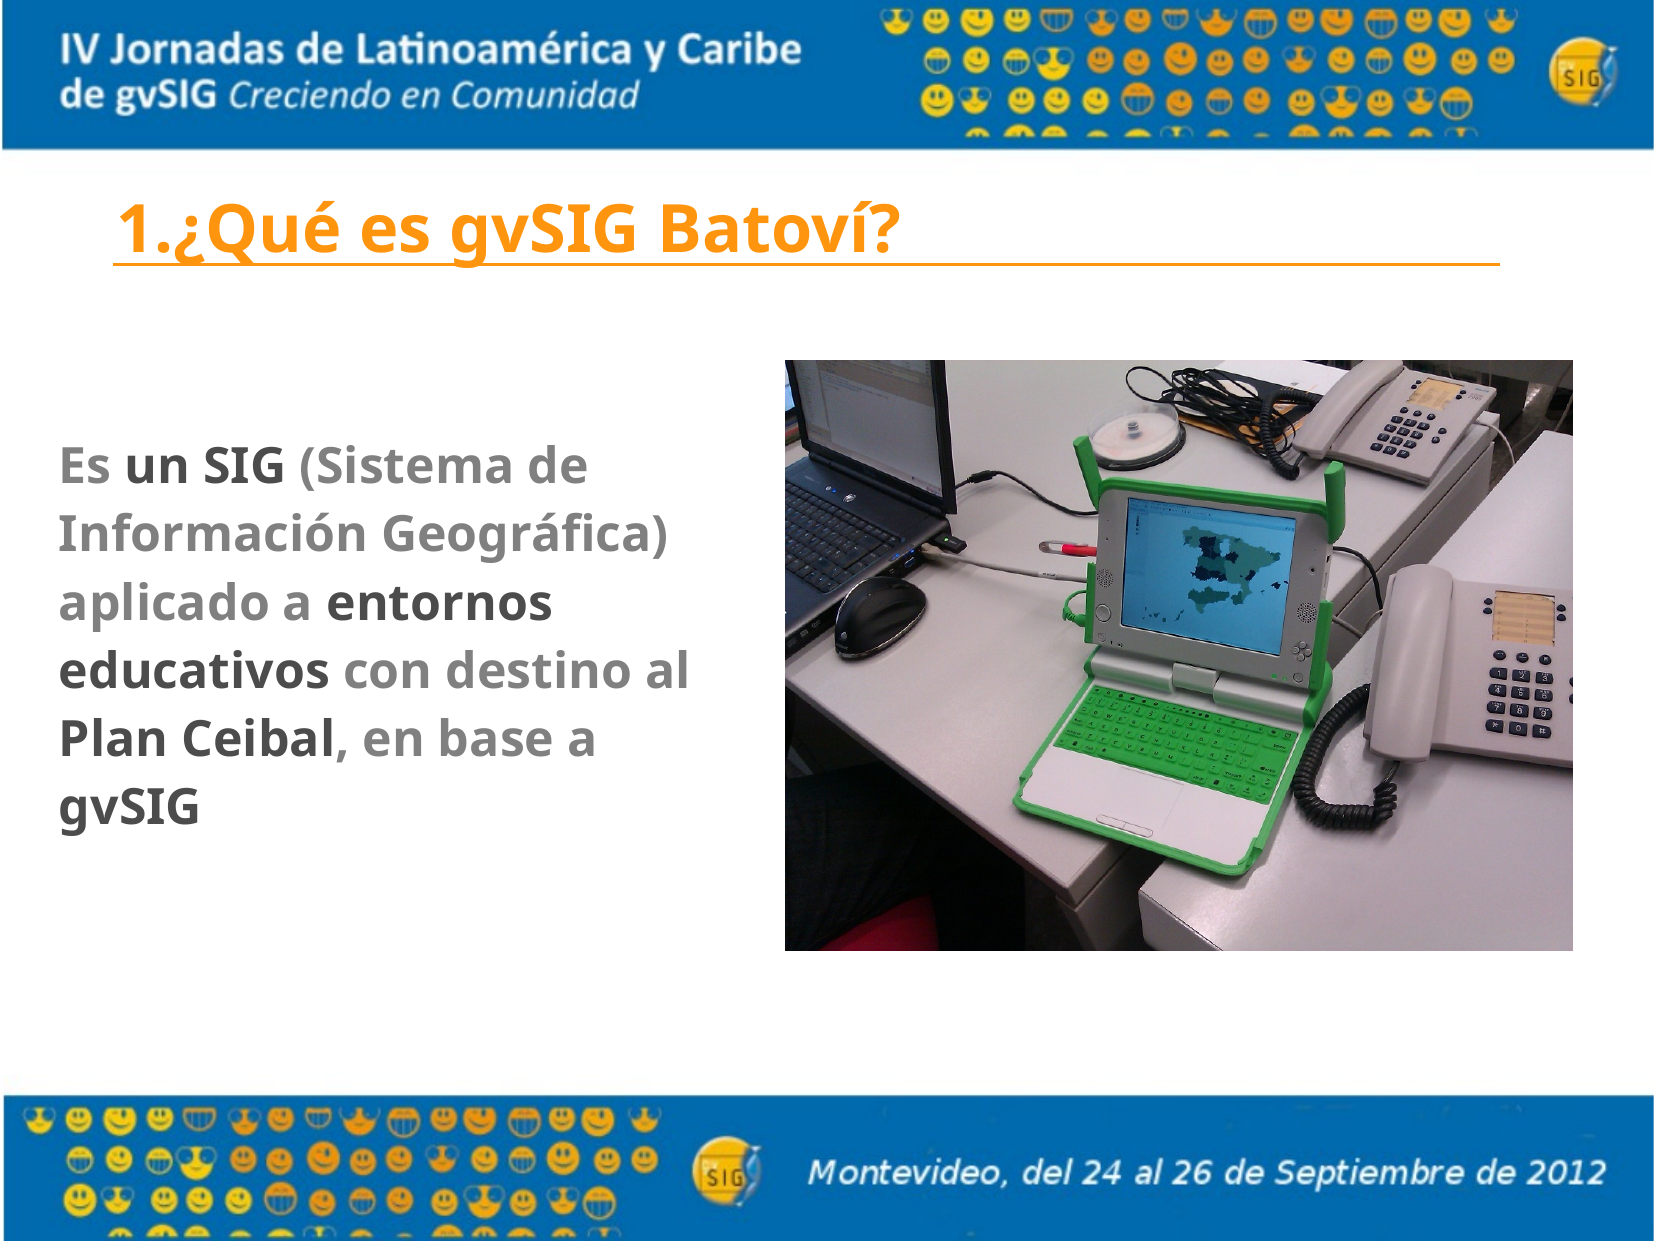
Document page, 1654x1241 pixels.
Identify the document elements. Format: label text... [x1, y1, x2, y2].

title Es un SIG (Sistema de Información Geográfica) aplicado a entornos educativos con destino al Plan Ceibal, en base a gvSIG [59, 460, 745, 810]
title 1.¿Qué es gvSIG Batoví? [116, 187, 1605, 266]
picture [1, 0, 1654, 1241]
